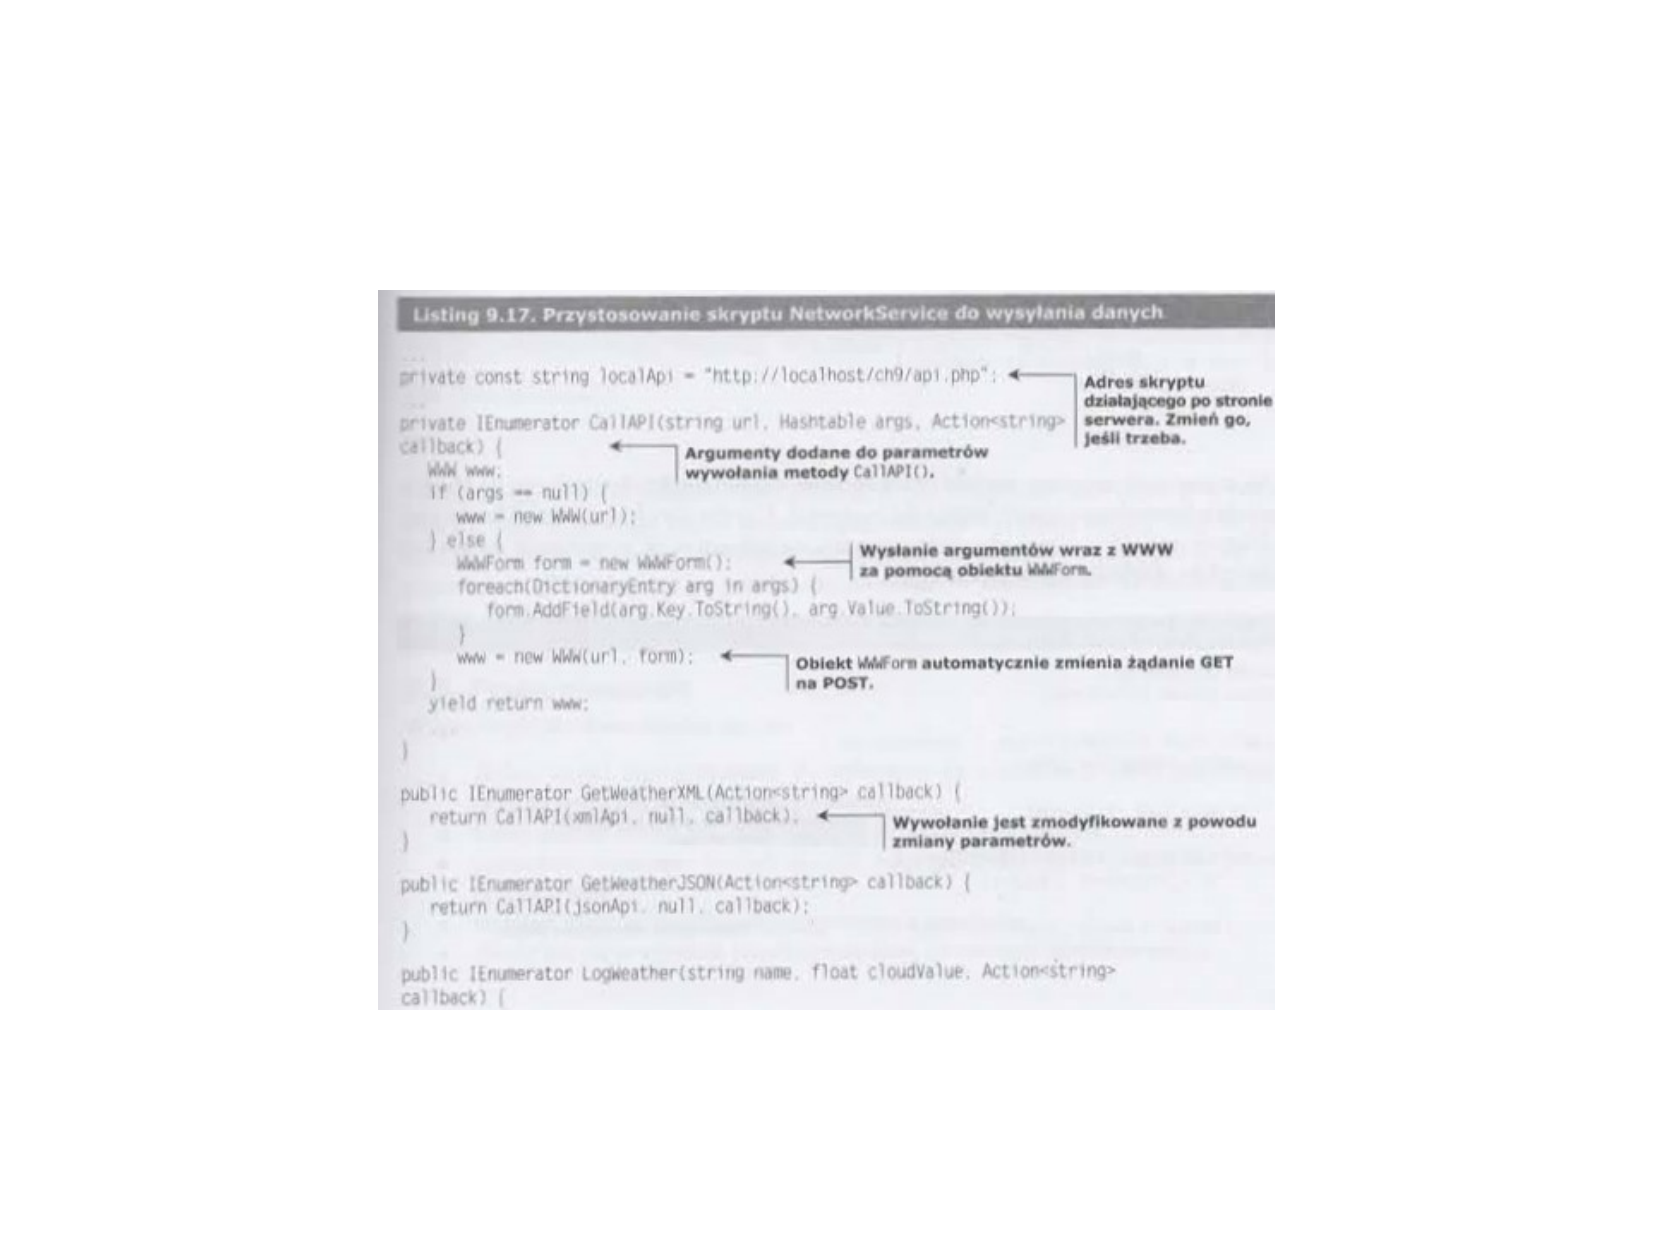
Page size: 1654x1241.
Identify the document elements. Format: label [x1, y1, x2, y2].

picture [378, 290, 1275, 1010]
